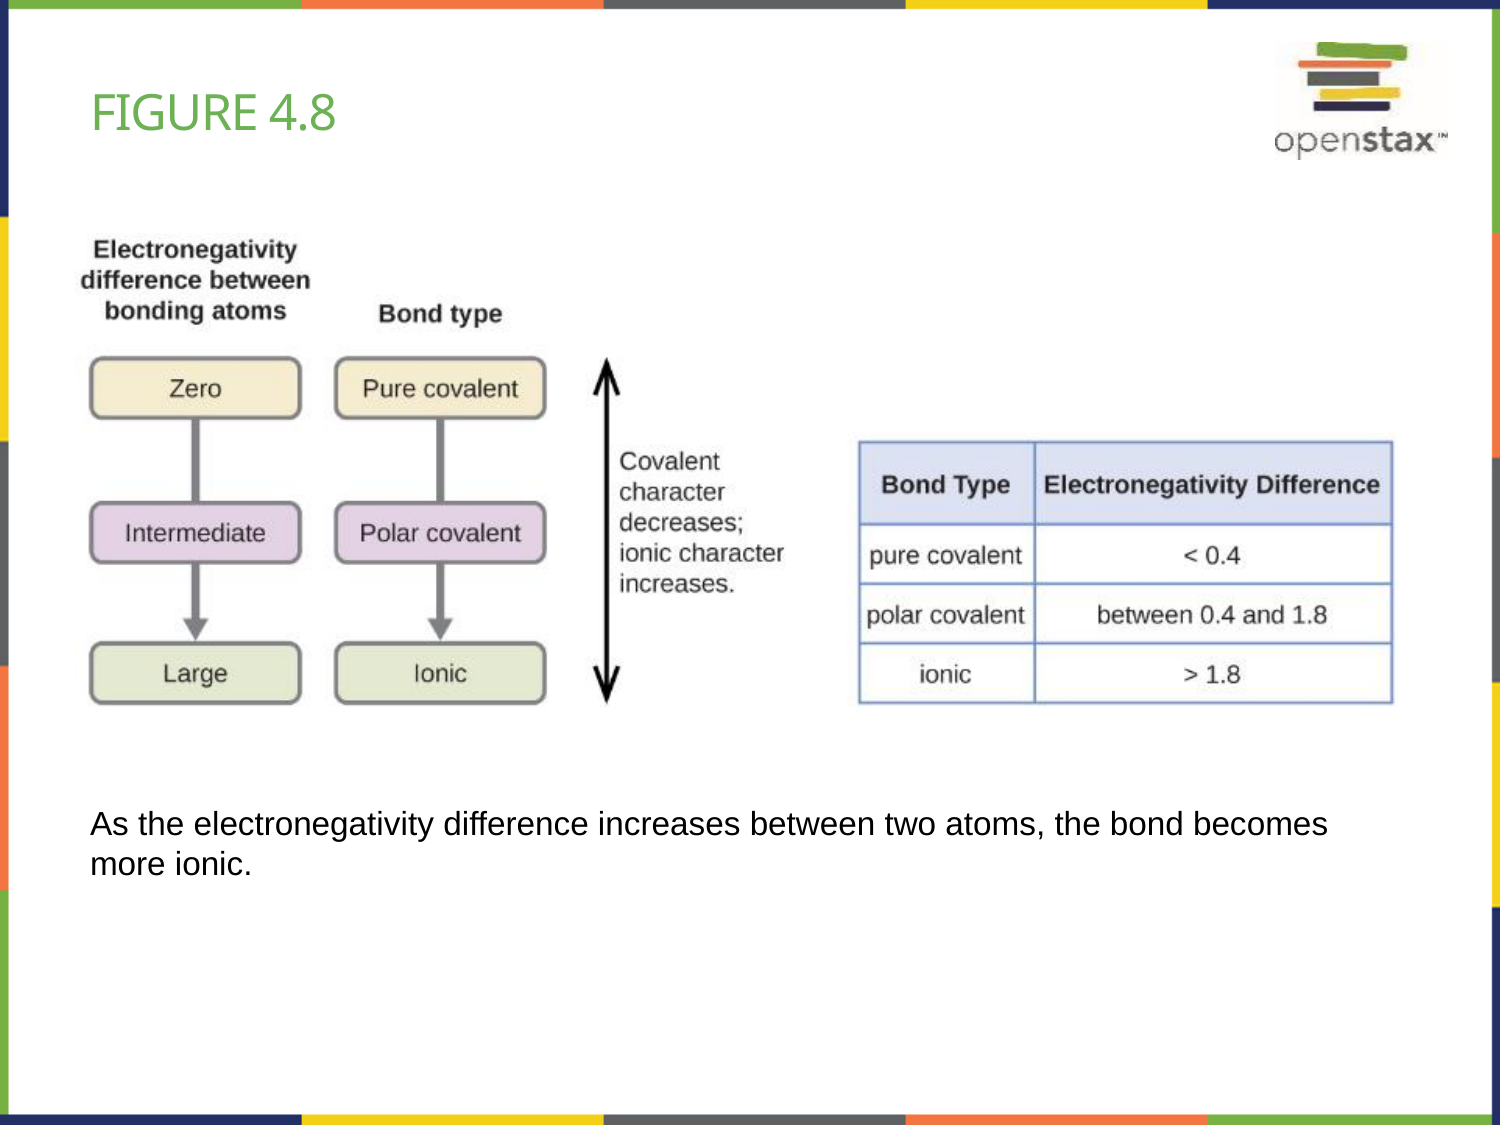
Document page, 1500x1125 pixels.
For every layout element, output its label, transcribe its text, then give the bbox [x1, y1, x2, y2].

list As the electronegativity difference increases between two atoms, the bond becomes more ionic. [75, 794, 1398, 986]
title Figure 4.8 [75, 39, 1398, 148]
picture [0, 0, 1500, 1125]
